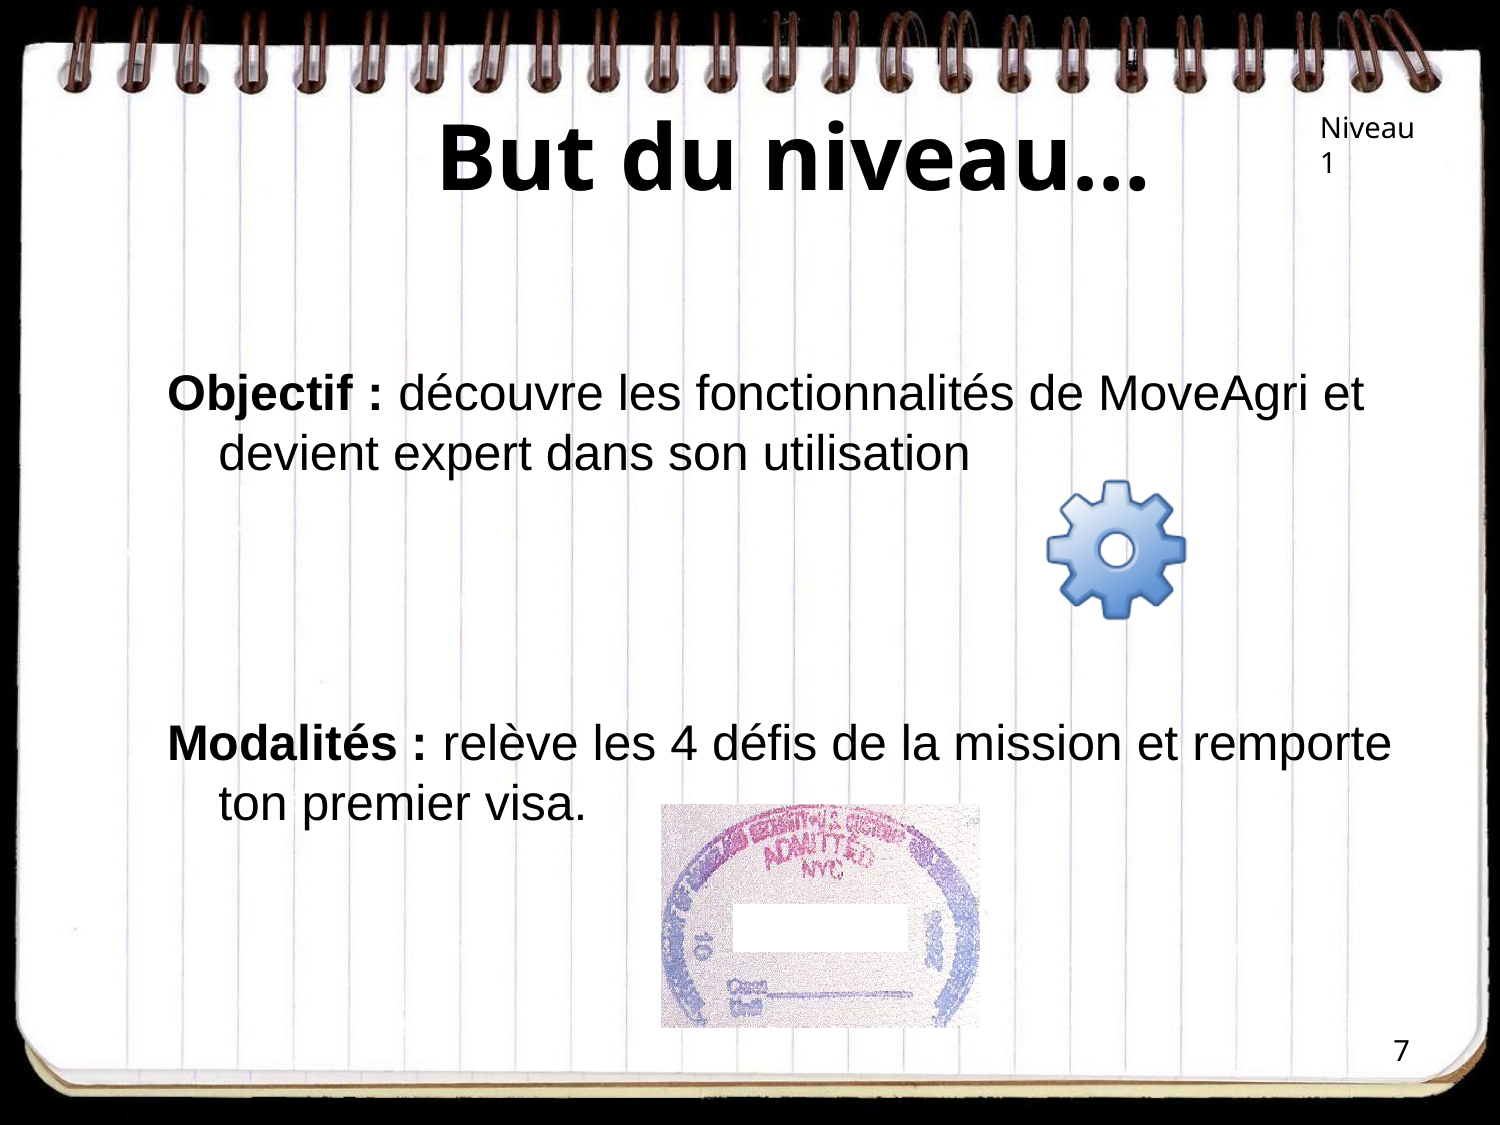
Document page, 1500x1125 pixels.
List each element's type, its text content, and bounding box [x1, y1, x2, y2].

text_box Objectif : découvre les fonctionnalités de MoveAgri et devient expert dans son utilisation Modalités : relève les 4 défis de la mission et remporte ton premier visa. [147, 207, 1440, 496]
picture [0, 0, 1500, 1125]
text_box Niveau 1 [1304, 101, 1449, 153]
text_box <number> [1074, 1024, 1425, 1103]
text_box But du niveau… [118, 59, 1469, 248]
